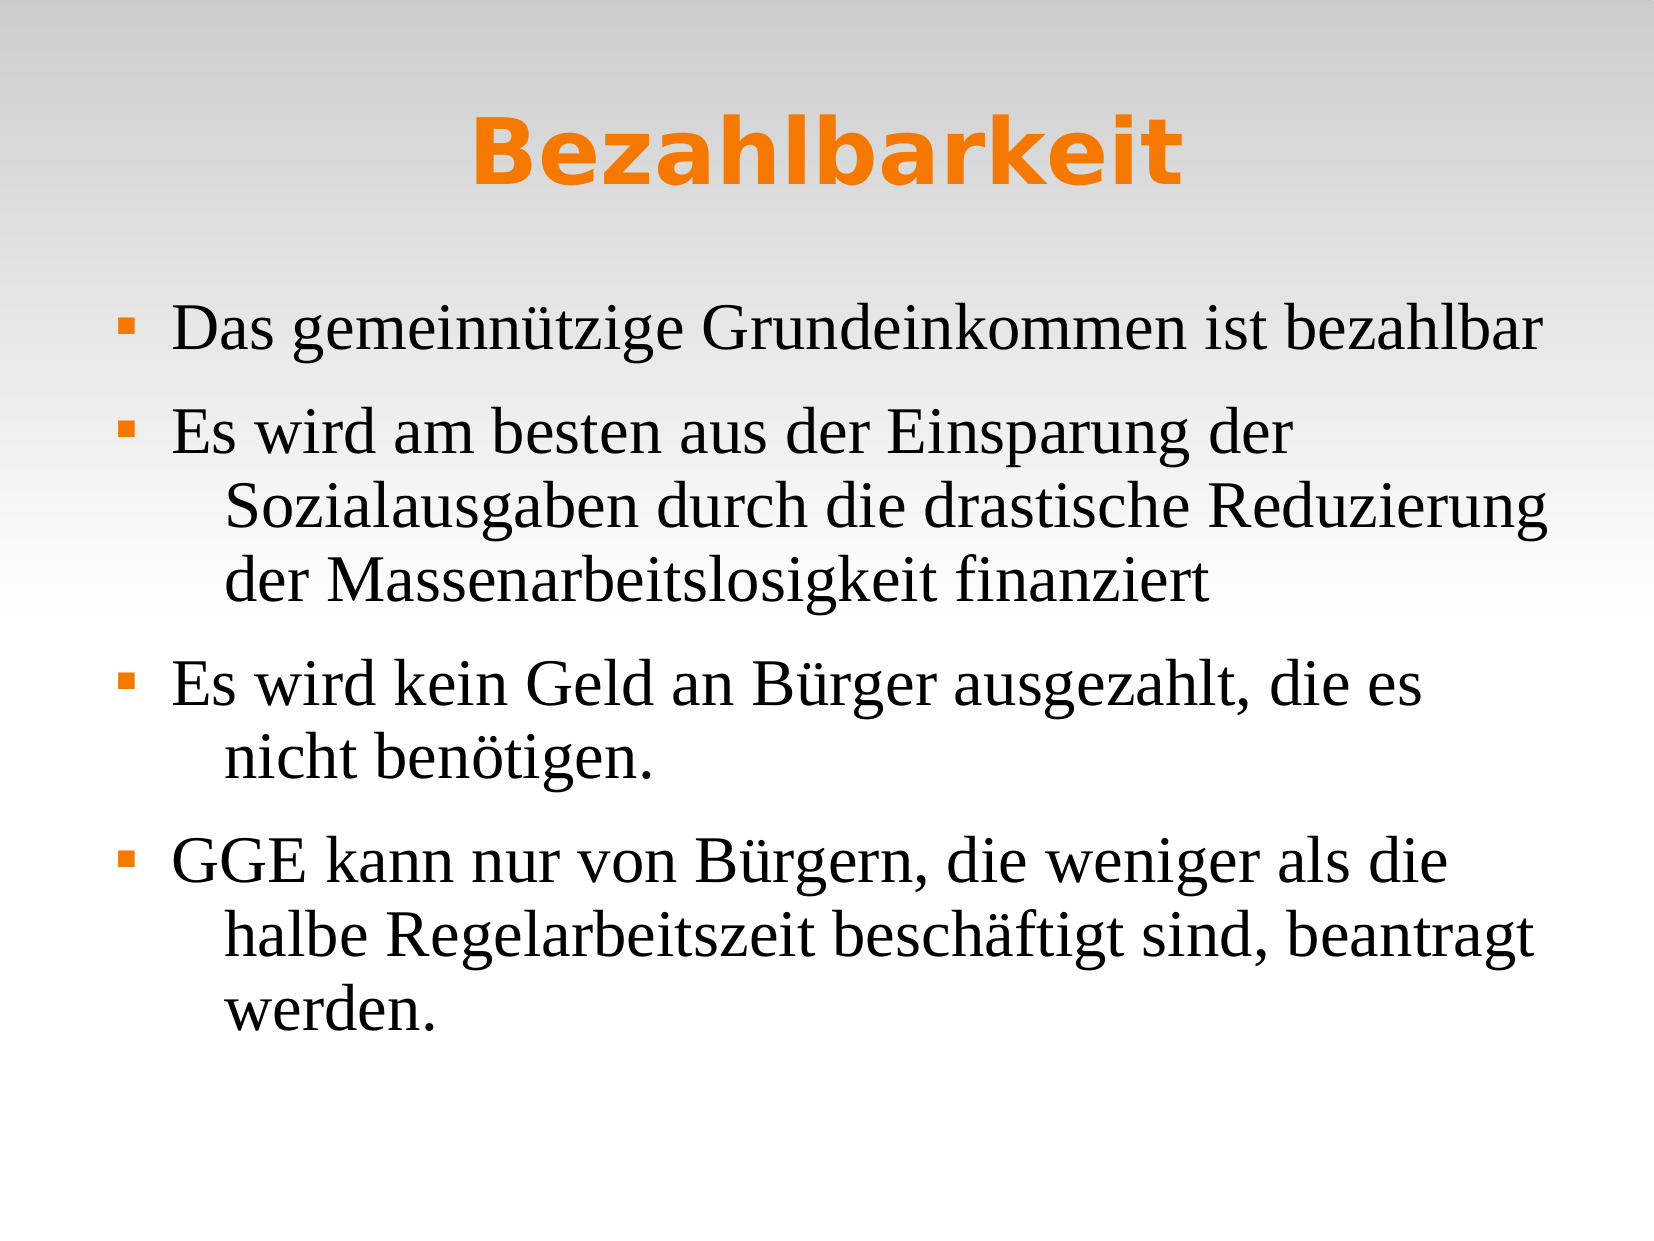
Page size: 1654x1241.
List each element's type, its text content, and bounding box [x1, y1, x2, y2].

title Bezahlbarkeit [82, 56, 1571, 250]
list Das gemeinnützige Grundeinkommen ist bezahlbar Es wird am besten aus der Einsparung der Sozialausgaben durch die drastische Reduzierung der Massenarbeitslosigkeit finanziert Es wird kein Geld an Bürger ausgezahlt, die es nicht benötigen. GGE kann nur von Bürgern, die weniger als die halbe Regelarbeitszeit beschäftigt sind, beantragt werden. [82, 290, 1571, 1106]
